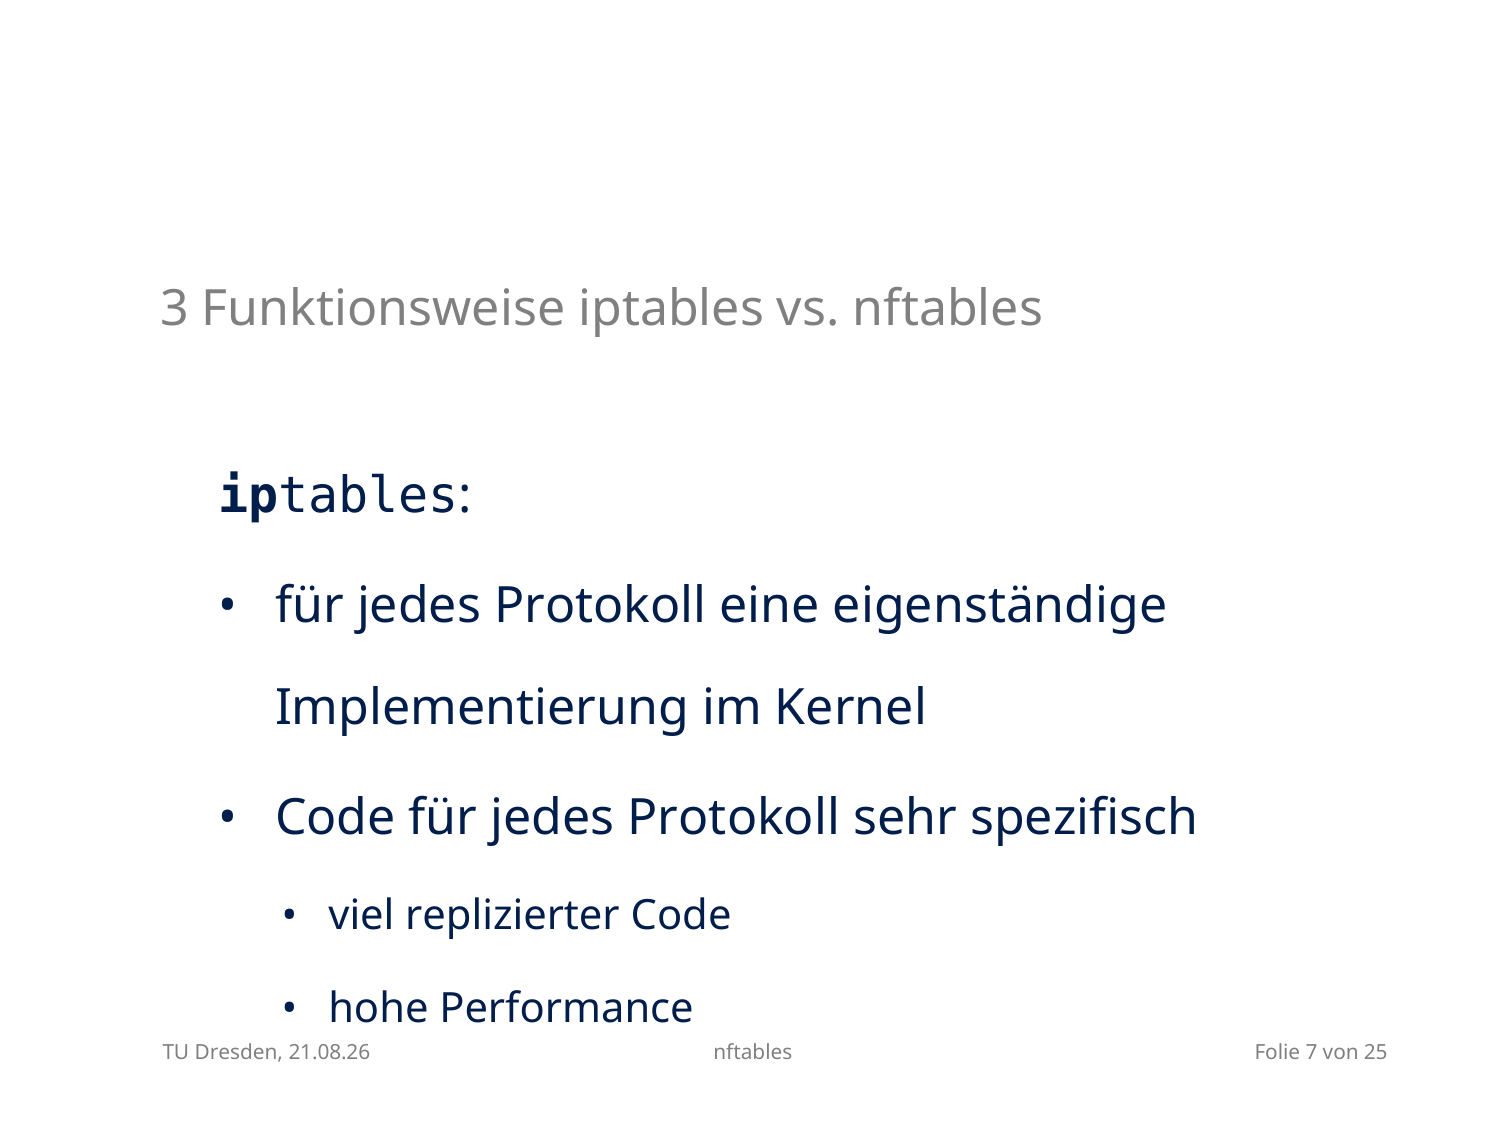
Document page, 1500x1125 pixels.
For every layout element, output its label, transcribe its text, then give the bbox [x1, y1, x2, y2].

title 3 Funktionsweise iptables vs. nftables [160, 238, 1392, 374]
list iptables: für jedes Protokoll eine eigenständige Implementierung im Kernel Code für jedes Protokoll sehr spezifisch viel replizierter Code hohe Performance [162, 425, 1388, 1078]
